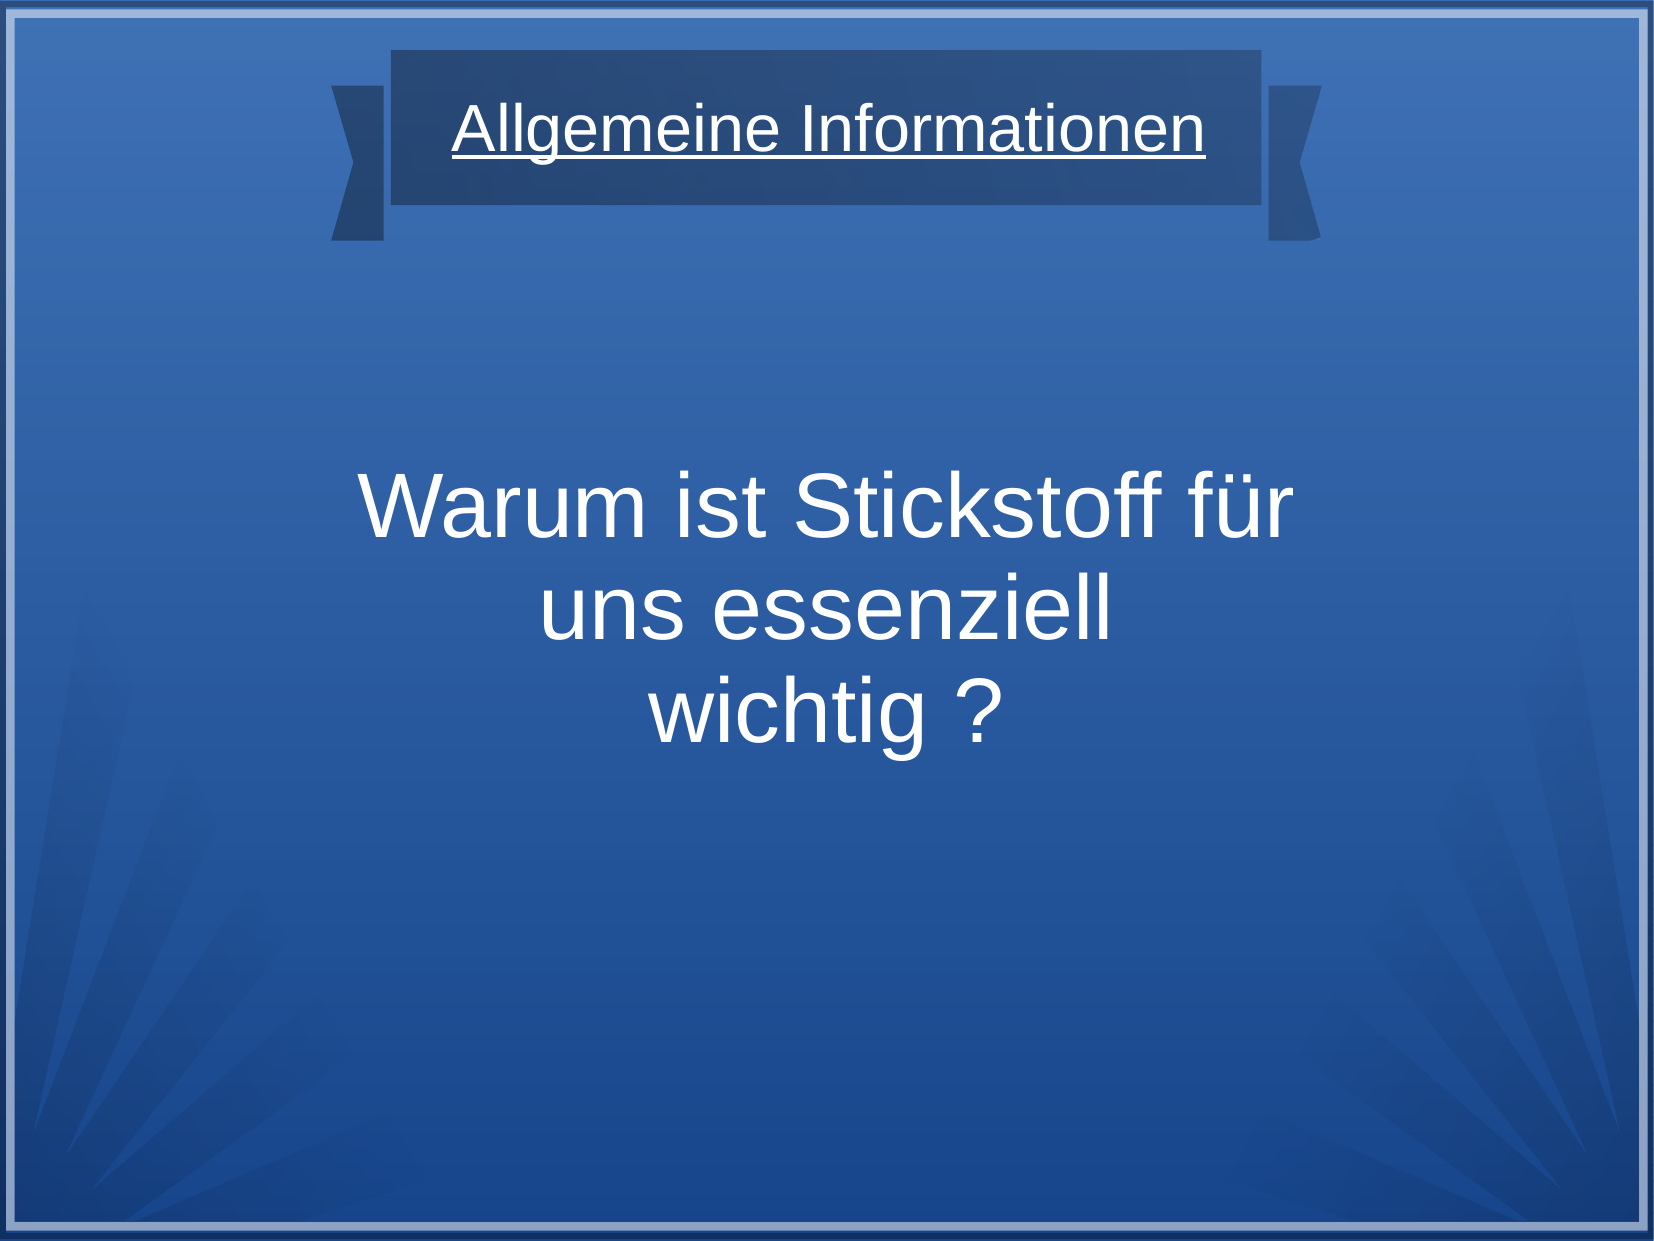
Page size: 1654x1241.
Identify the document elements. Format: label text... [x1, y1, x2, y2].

title Warum ist Stickstoff für uns essenziell wichtig ? [354, 389, 1300, 827]
text_box Allgemeine Informationen [437, 83, 1276, 249]
